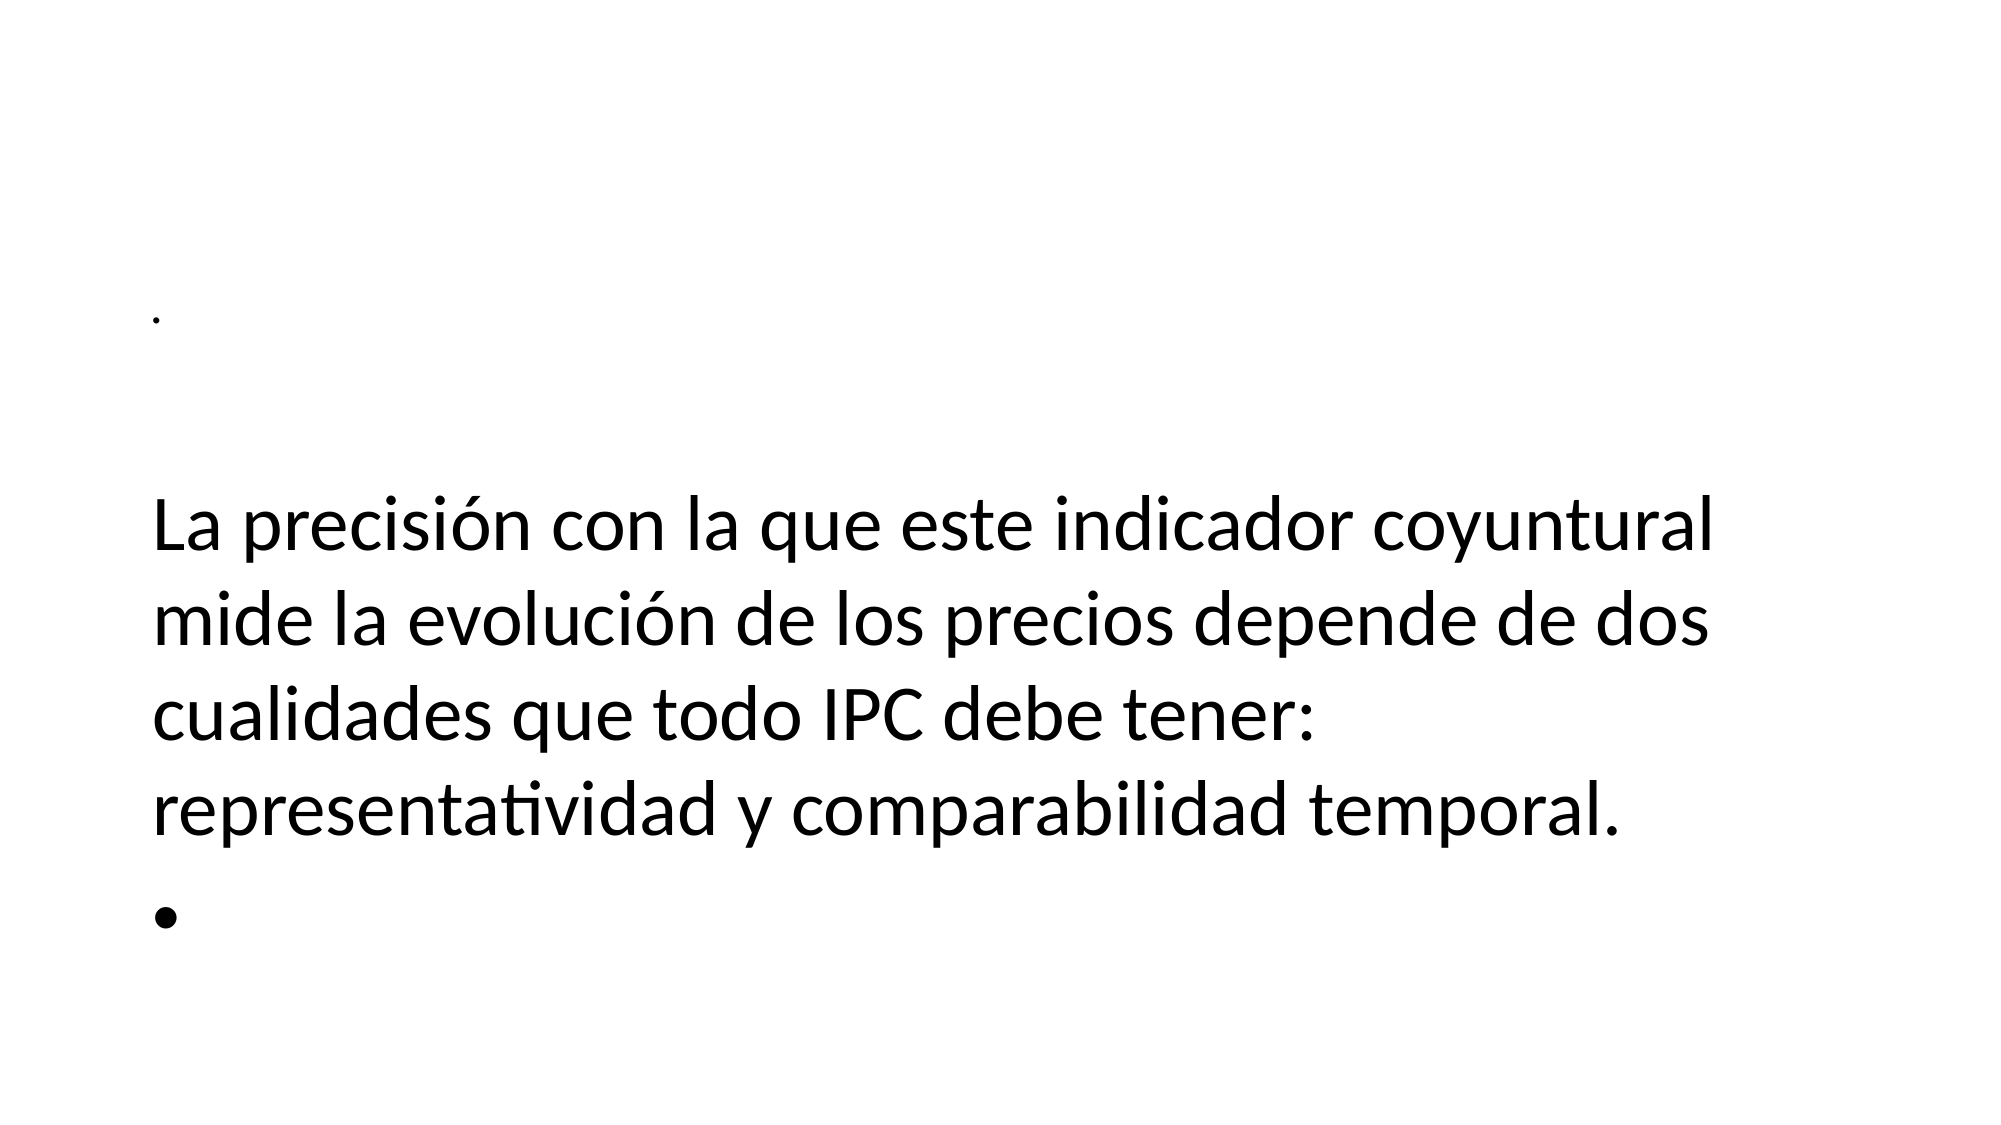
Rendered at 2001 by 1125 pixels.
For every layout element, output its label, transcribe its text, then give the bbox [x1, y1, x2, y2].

list La precisión con la que este indicador coyuntural mide la evolución de los precios depende de dos cualidades que todo IPC debe tener: representatividad y comparabilidad temporal. [137, 299, 1863, 1014]
